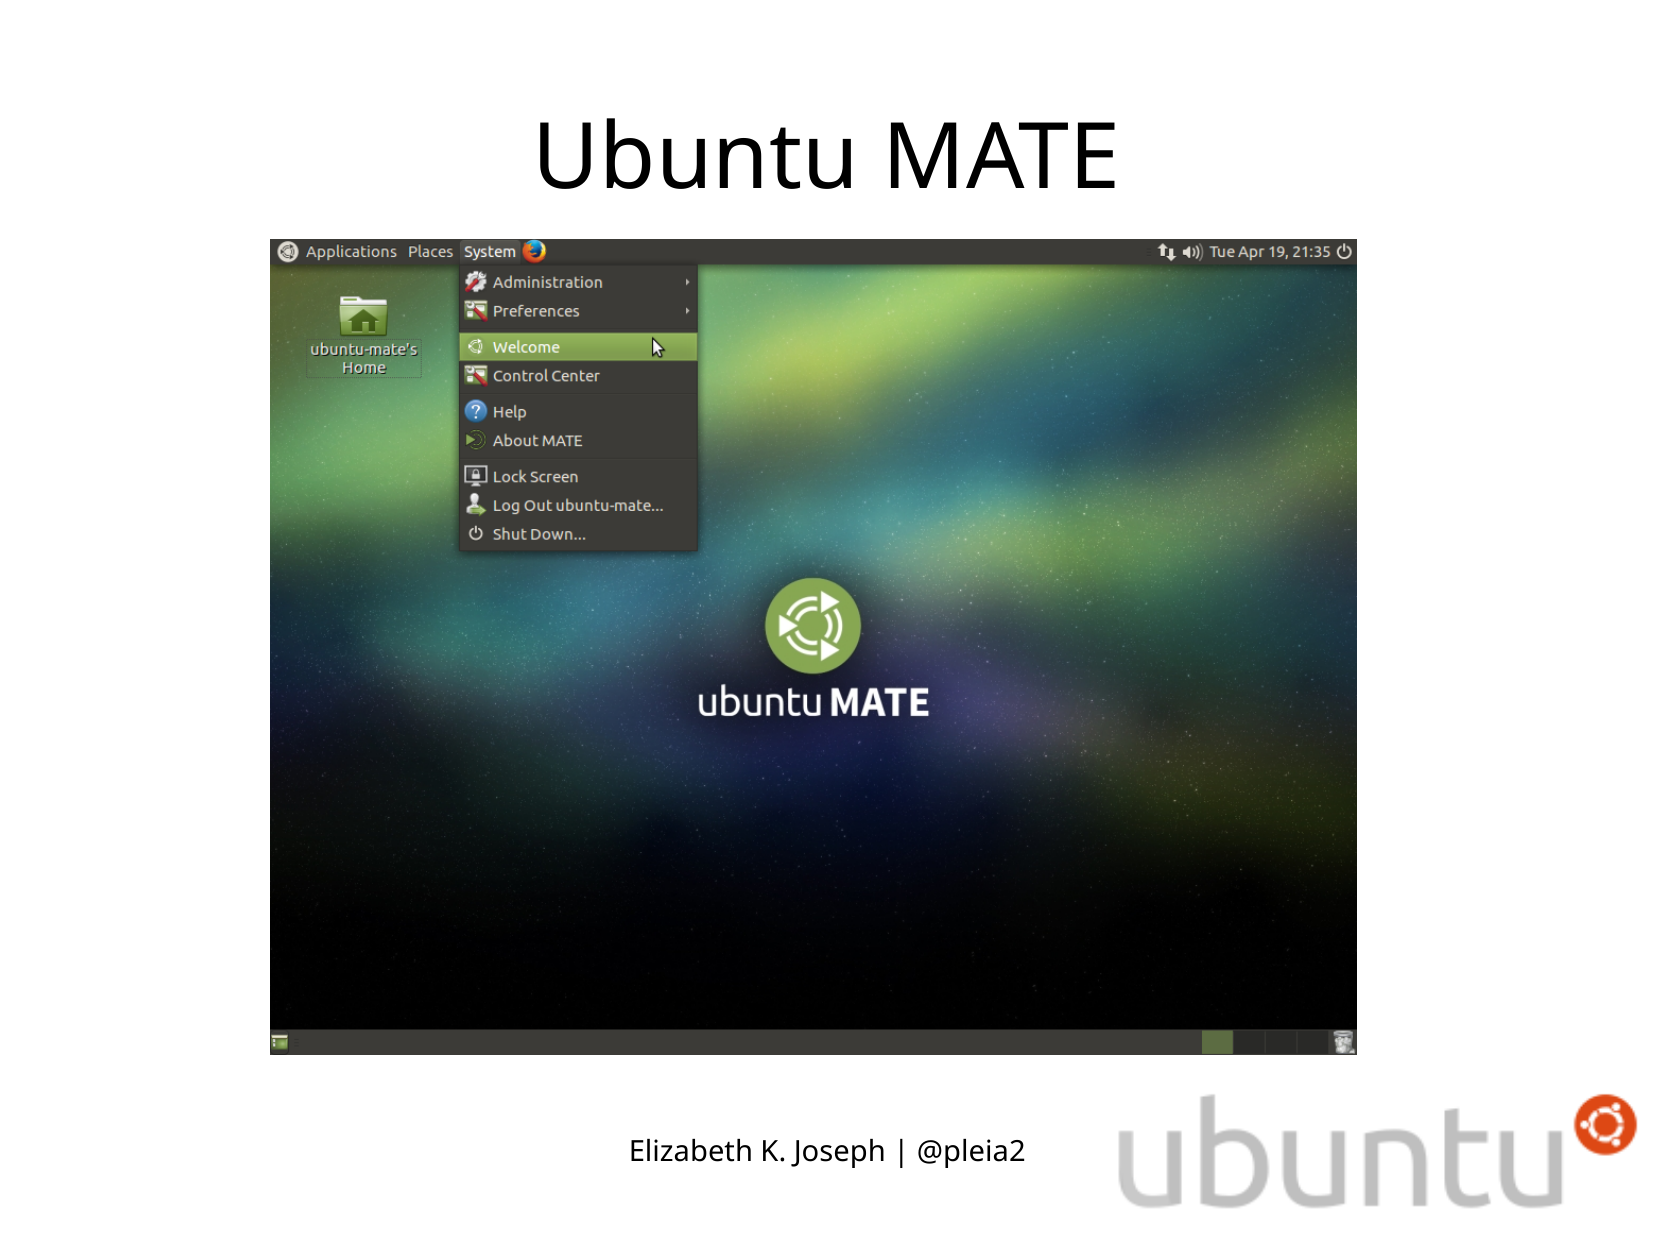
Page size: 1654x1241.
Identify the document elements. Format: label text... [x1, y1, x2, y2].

title Ubuntu MATE [82, 49, 1571, 257]
picture [0, 0, 1654, 1241]
